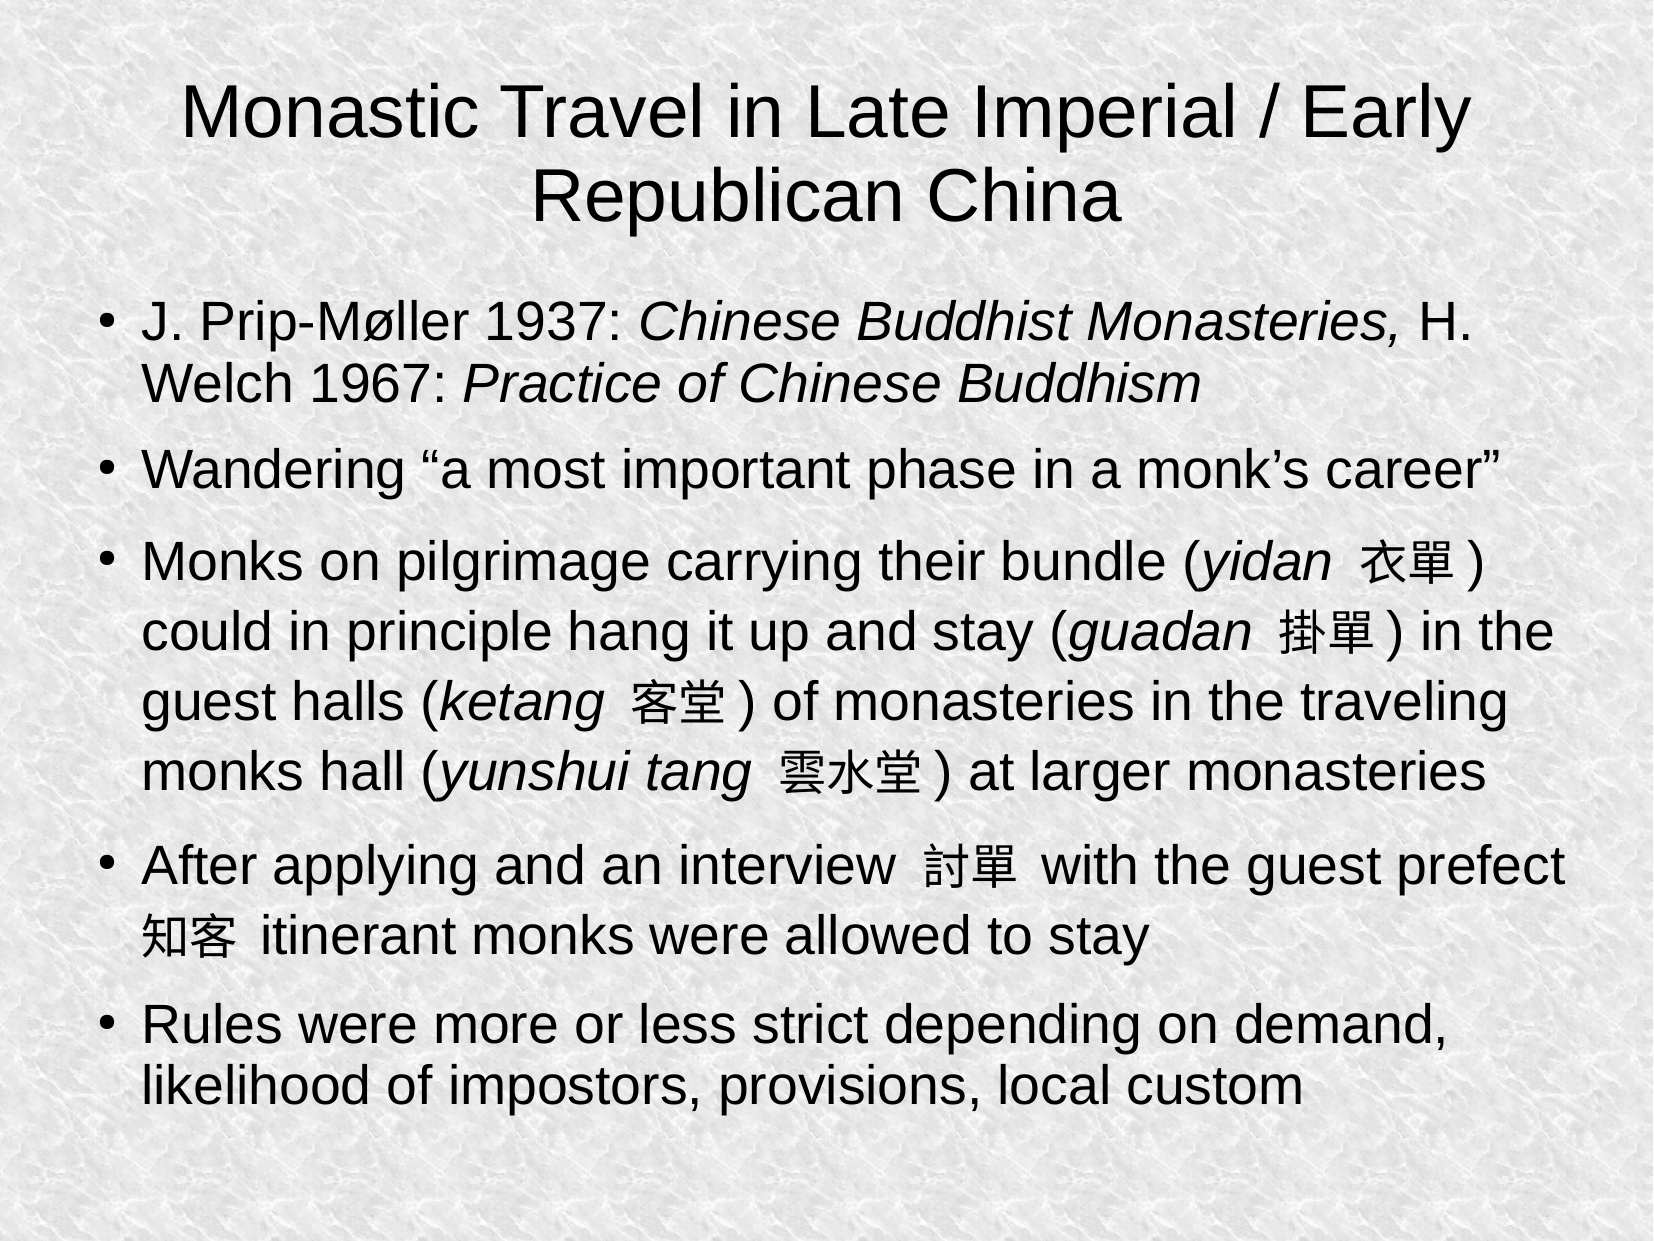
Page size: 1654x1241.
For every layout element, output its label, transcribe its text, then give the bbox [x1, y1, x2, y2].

picture [0, 0, 1654, 1241]
title Monastic Travel in Late Imperial / Early Republican China [82, 49, 1571, 257]
list J. Prip-Møller 1937: Chinese Buddhist Monasteries, H. Welch 1967: Practice of Chinese Buddhism Wandering “a most important phase in a monk’s career” Monks on pilgrimage carrying their bundle (yidan 衣單) could in principle hang it up and stay (guadan 掛單) in the guest halls (ketang 客堂) of monasteries in the traveling monks hall (yunshui tang 雲水堂) at larger monasteries After applying and an interview 討單 with the guest prefect 知客 itinerant monks were allowed to stay Rules were more or less strict depending on demand, likelihood of impostors, provisions, local custom [82, 290, 1571, 1141]
